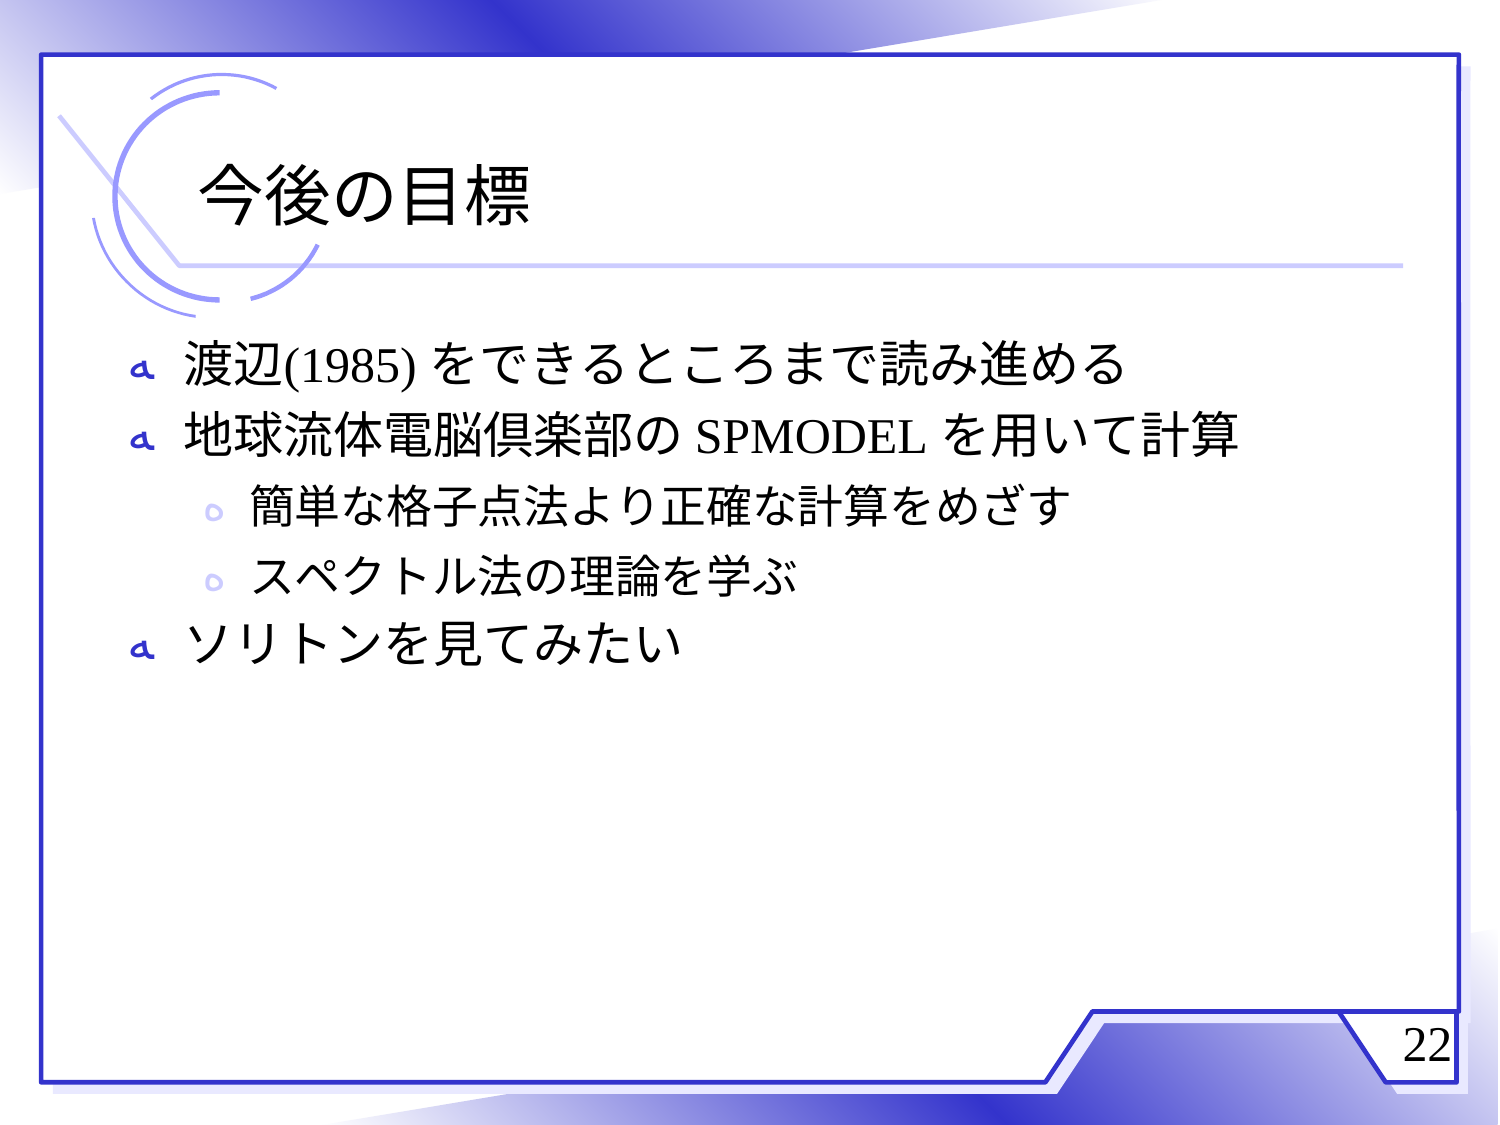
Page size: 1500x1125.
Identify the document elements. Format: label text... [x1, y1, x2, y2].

title 今後の目標 [183, 85, 1388, 302]
list 渡辺(1985) をできるところまで読み進める 地球流体電脳倶楽部の SPMODEL を用いて計算 簡単な格子点法より正確な計算をめざす スペクトル法の理論を学ぶ ソリトンを見てみたい [112, 324, 1388, 1021]
